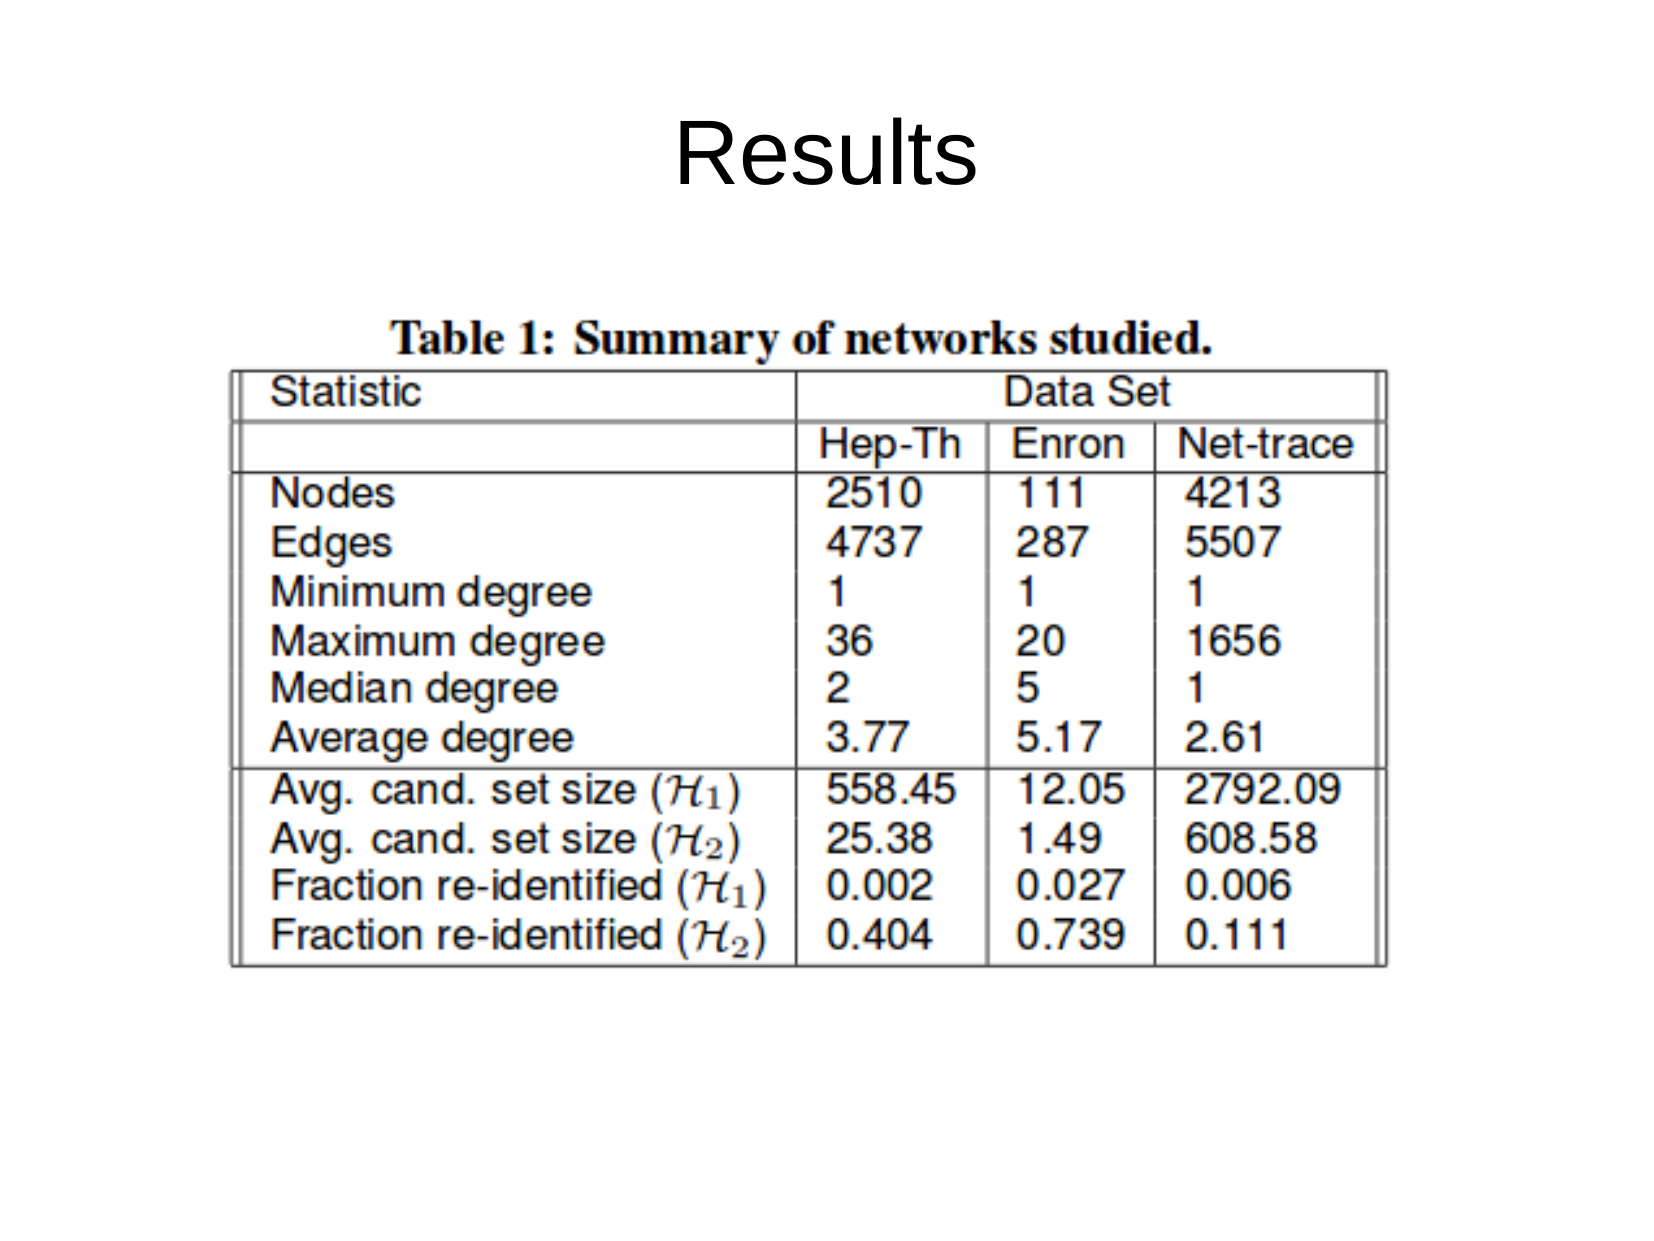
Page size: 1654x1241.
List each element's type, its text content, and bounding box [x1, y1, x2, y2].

picture [177, 290, 1443, 1010]
title Results [82, 49, 1571, 257]
